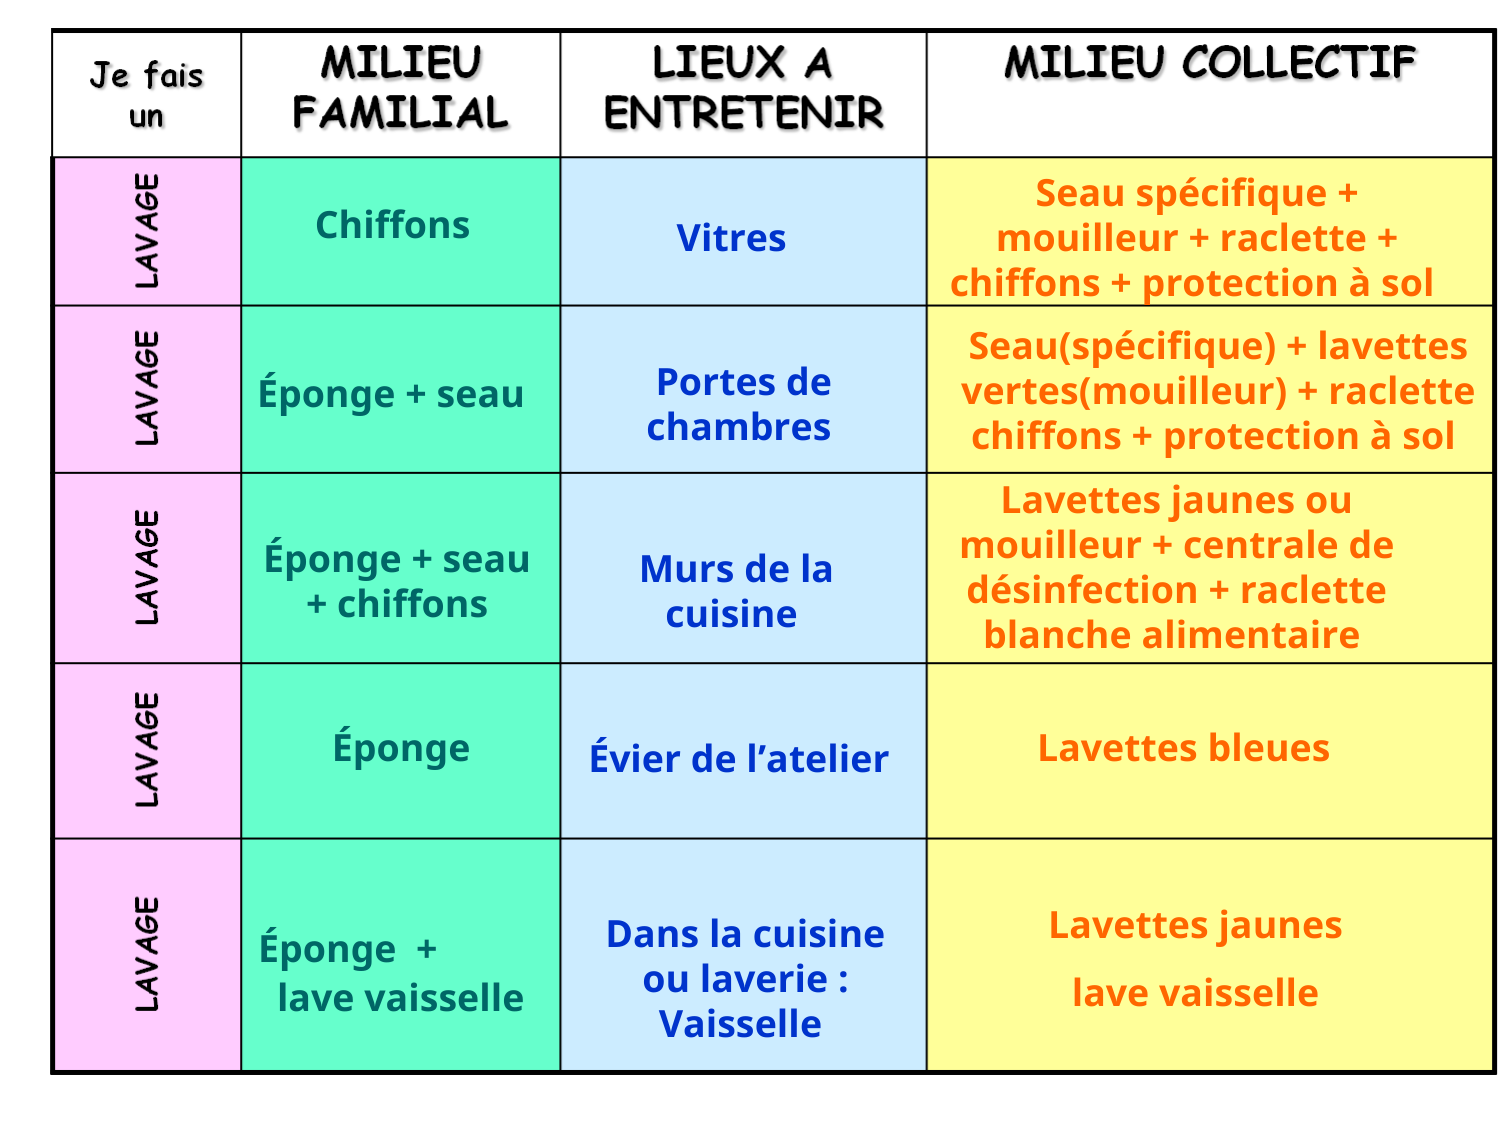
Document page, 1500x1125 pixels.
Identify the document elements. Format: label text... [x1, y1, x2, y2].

text_box Évier de l’atelier [560, 727, 928, 789]
text_box Dans la cuisine ou laverie : Vaisselle [562, 902, 929, 1053]
text_box Lavettes bleues [938, 716, 1440, 777]
text_box Seau spécifique + mouilleur + raclette + chiffons + protection à sol [927, 160, 1468, 312]
text_box Lavettes jaunes ou mouilleur + centrale de désinfection + raclette blanche alimentaire [927, 467, 1428, 664]
text_box Éponge + seau + chiffons [242, 527, 553, 633]
text_box Seau(spécifique) + lavettes vertes(mouilleur) + raclette chiffons + protection à sol [937, 314, 1500, 465]
text_box Éponge + lave vaisselle [242, 916, 562, 1028]
text_box Chiffons [242, 193, 554, 254]
text_box Murs de la cuisine [560, 537, 913, 643]
text_box Portes de chambres [560, 349, 928, 456]
text_box Éponge + seau [242, 362, 551, 423]
text_box Lavettes jaunes lave vaisselle [950, 893, 1451, 1023]
text_box Vitres [560, 193, 916, 269]
text_box Éponge [242, 716, 561, 777]
picture [40, 18, 1500, 1084]
